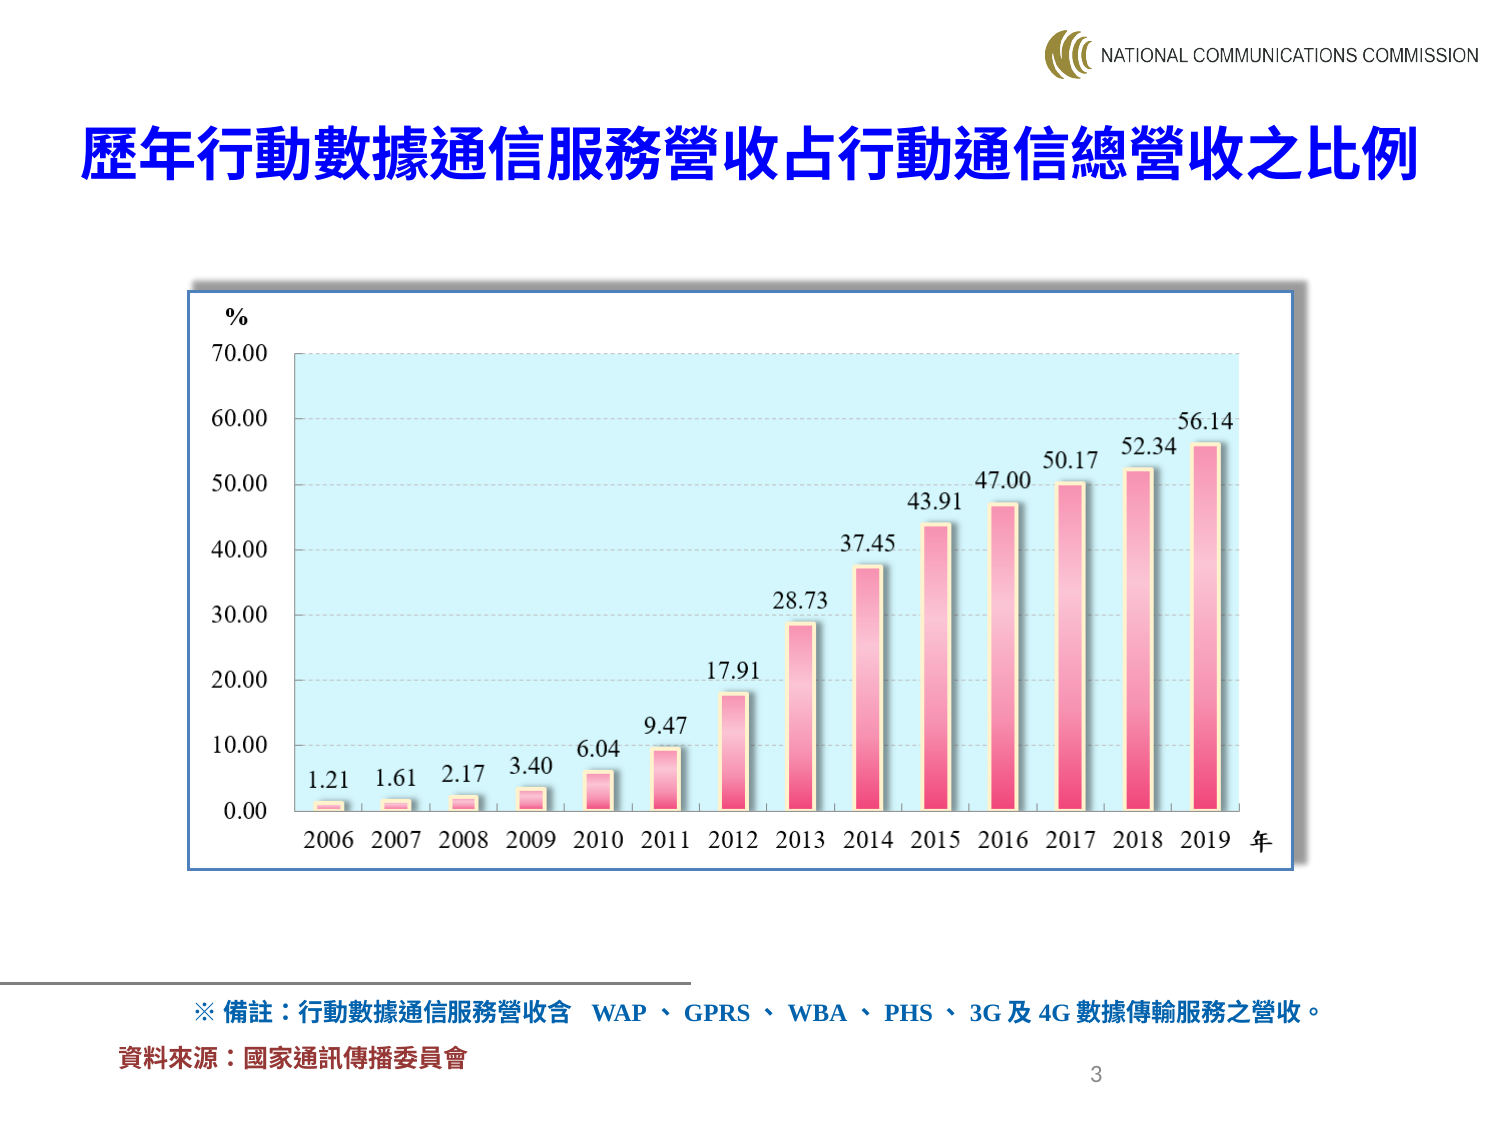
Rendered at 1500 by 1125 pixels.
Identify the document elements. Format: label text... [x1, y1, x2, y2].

text_box 資料來源：國家通訊傳播委員會 [0, 1035, 703, 1081]
text_box [1074, 1042, 1426, 1103]
text_box ※備註：行動數據通信服務營收含 WAP、GPRS、WBA、PHS、3G及4G數據傳輸服務之營收。 [0, 983, 1410, 1032]
picture [1045, 30, 1479, 79]
text_box 歷年行動數據通信服務營收占行動通信總營收之比例 [0, 90, 1500, 216]
picture [184, 272, 1316, 873]
